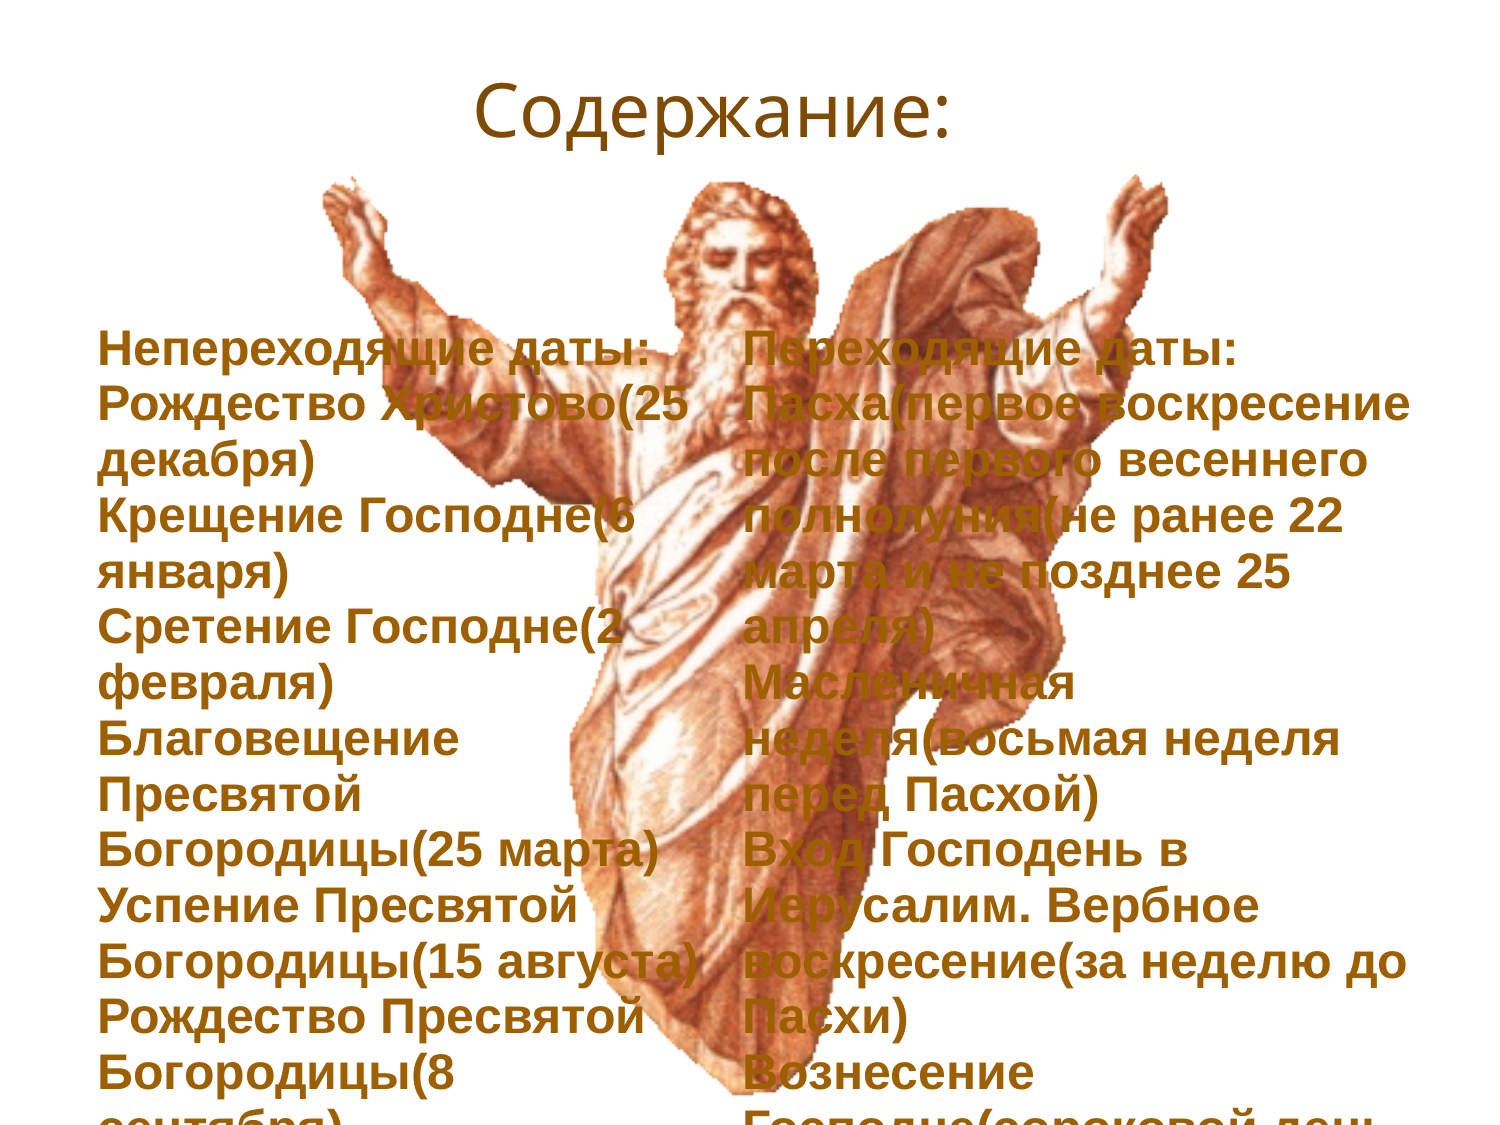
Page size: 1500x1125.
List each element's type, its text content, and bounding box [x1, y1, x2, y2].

picture [895, 955, 905, 962]
picture [506, 966, 515, 974]
picture [865, 956, 876, 974]
picture [664, 966, 673, 974]
picture [1107, 966, 1116, 974]
picture [347, 954, 357, 973]
picture [585, 954, 595, 971]
picture [840, 954, 847, 963]
text_box Переходящие даты: Пасха(первое воскресение после первого весеннего полнолуния(не ранее 22 марта и не позднее 25 апреля) Масленичная неделя(восьмая неделя перед Пасхой) Вход Господень в Иерусалим. Вербное воскресение(за неделю до Пасхи) Вознесение Господне(сороковой день после Пасхи(четверг шестой недели) День Святой Троицы. Пятидесятницы(воскресение через семь недель после Пасхи) [727, 312, 1500, 954]
picture [312, 174, 1192, 312]
picture [1179, 955, 1189, 962]
text_box Непереходящие даты: Рождество Христово(25 декабря) Крещение Господне(6 января) Сретение Господне(2 февраля) Благовещение Пресвятой Богородицы(25 марта) Успение Пресвятой Богородицы(15 августа) Рождество Пресвятой Богородицы(8 сентября) Введение во храм Пресвятой Богородицы(21 ноября) [82, 312, 727, 954]
picture [1038, 955, 1048, 962]
picture [781, 956, 793, 974]
picture [312, 954, 1192, 1125]
picture [535, 966, 547, 974]
picture [978, 954, 988, 962]
picture [1179, 966, 1192, 974]
picture [378, 966, 390, 974]
picture [1008, 954, 1017, 968]
text_box Содержание: [449, 50, 975, 163]
picture [752, 966, 764, 974]
picture [752, 956, 763, 962]
picture [1150, 954, 1160, 962]
picture [316, 1021, 328, 1029]
picture [316, 954, 325, 968]
picture [316, 1011, 327, 1017]
picture [535, 956, 546, 962]
picture [949, 955, 959, 962]
